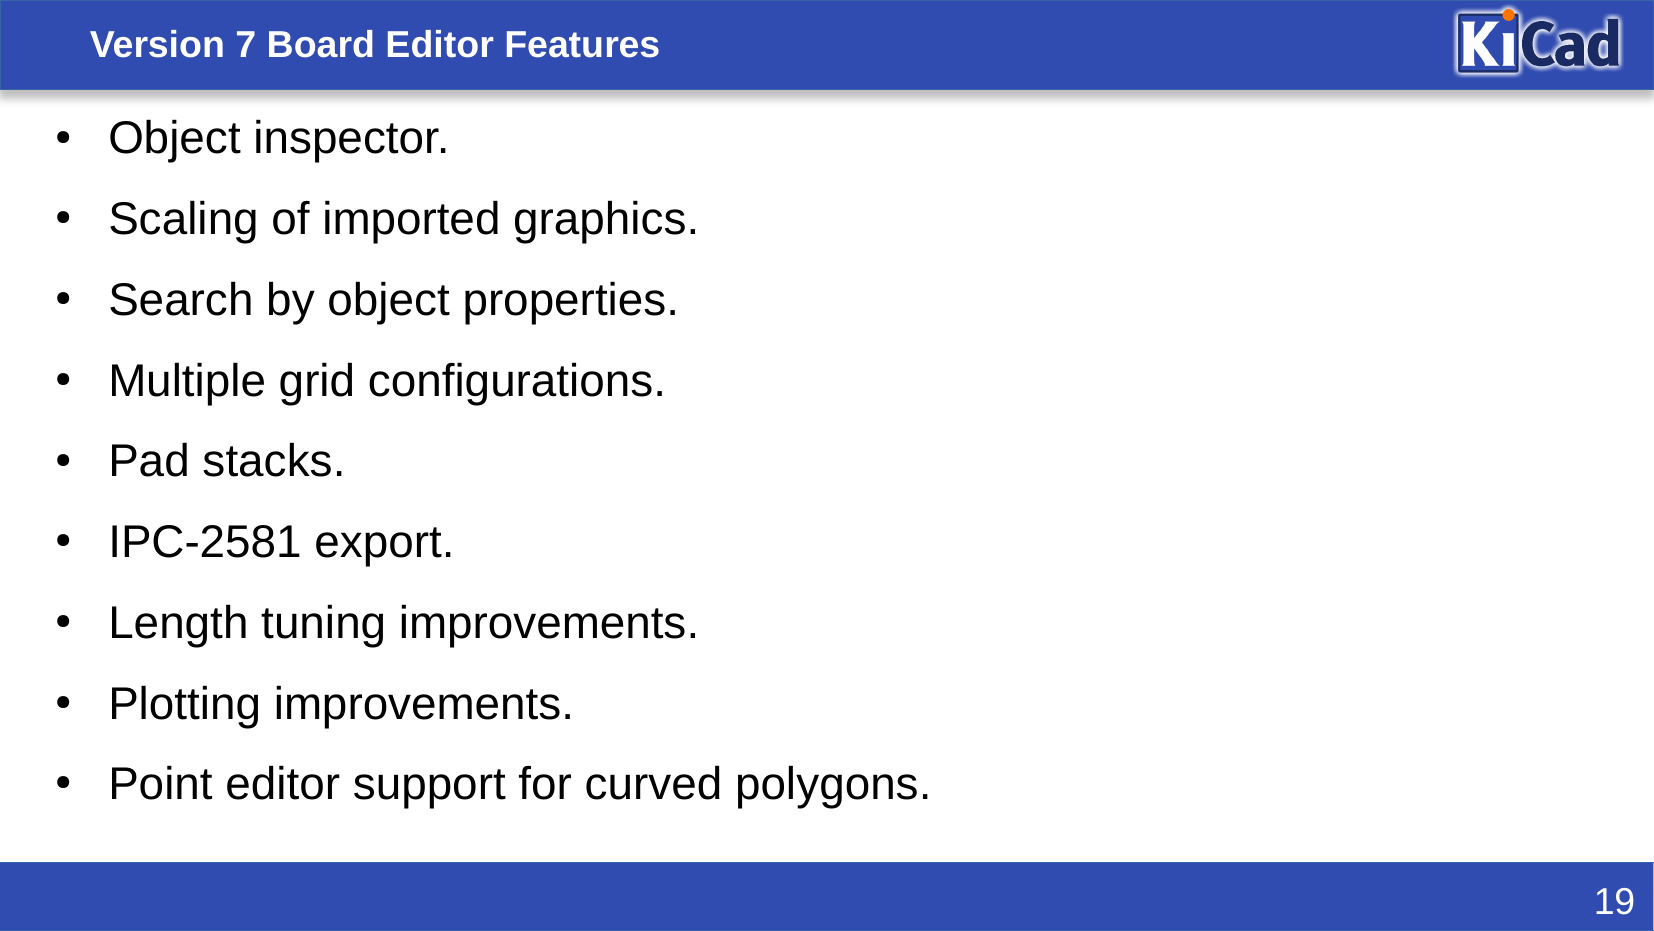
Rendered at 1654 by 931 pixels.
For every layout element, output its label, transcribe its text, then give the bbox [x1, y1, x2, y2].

text_box [0, 862, 1654, 931]
text_box Version 7 Board Editor Features [0, 0, 1412, 90]
text_box <number> [1387, 873, 1651, 931]
picture [1412, 0, 1654, 92]
text_box [1162, 90, 1651, 226]
list Object inspector. Scaling of imported graphics. Search by object properties. Multiple grid configurations. Pad stacks. IPC-2581 export. Length tuning improvements. Plotting improvements. Point editor support for curved polygons. [37, 112, 1613, 863]
